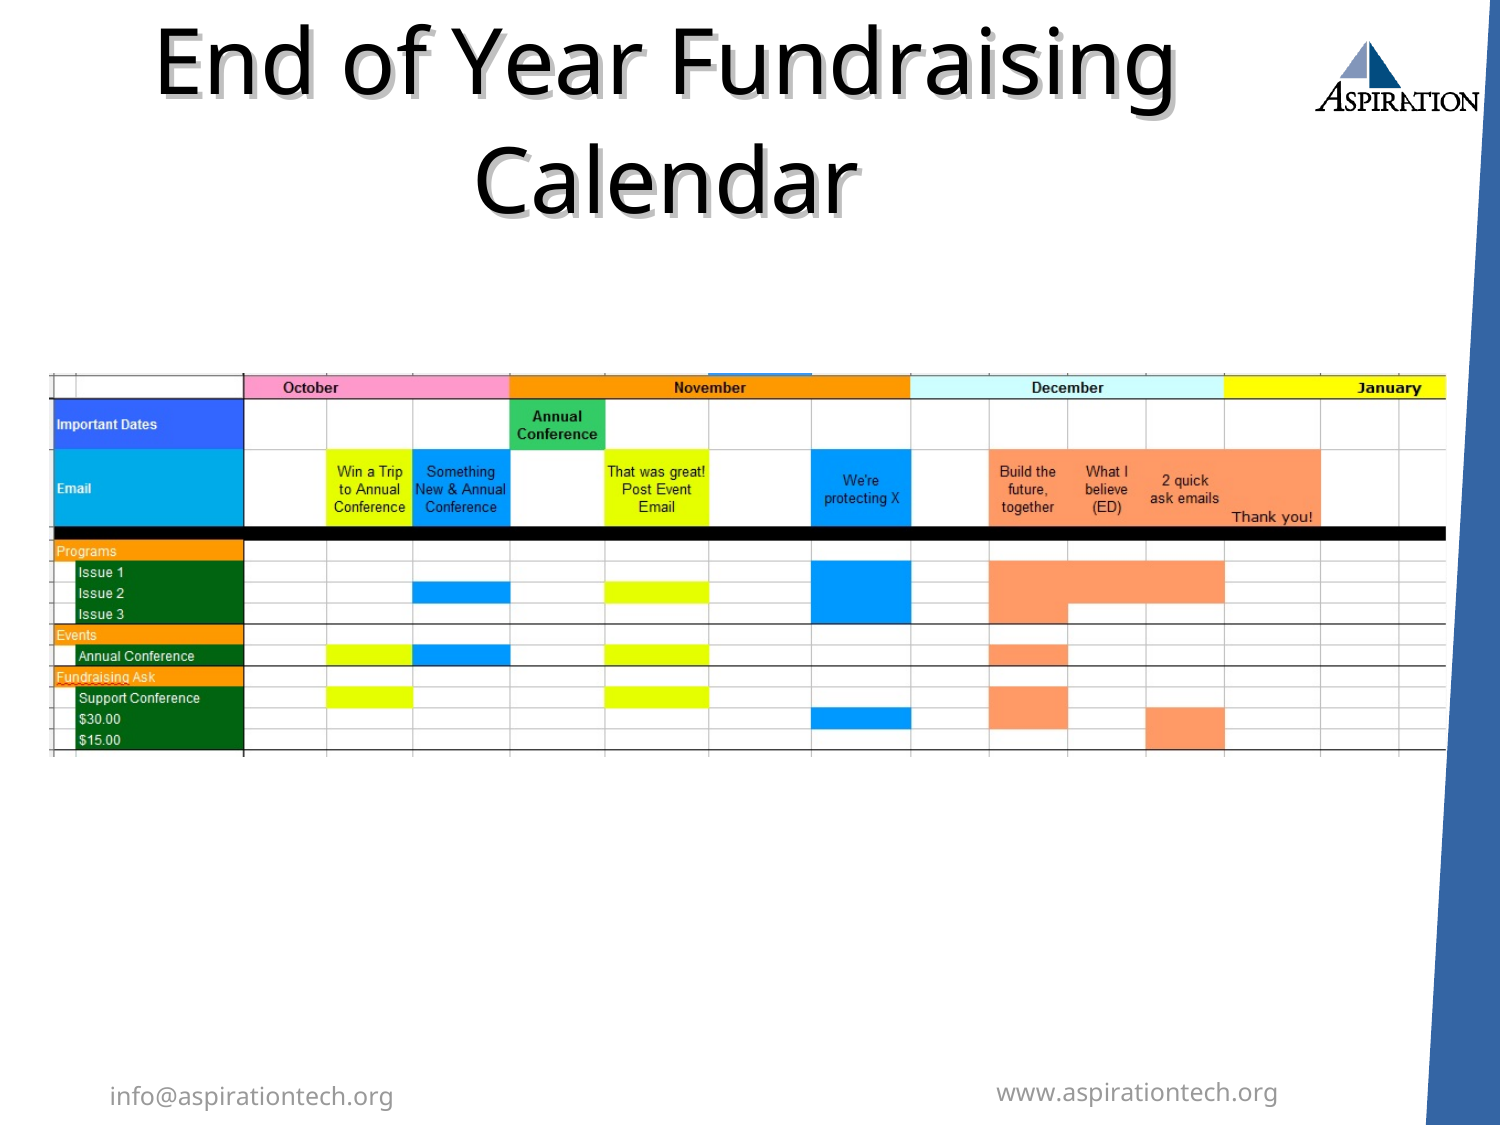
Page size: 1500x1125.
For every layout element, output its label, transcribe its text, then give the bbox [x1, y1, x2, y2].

picture [1315, 41, 1480, 120]
title End of Year Fundraising Calendar [49, 19, 1284, 206]
picture [49, 373, 1447, 757]
